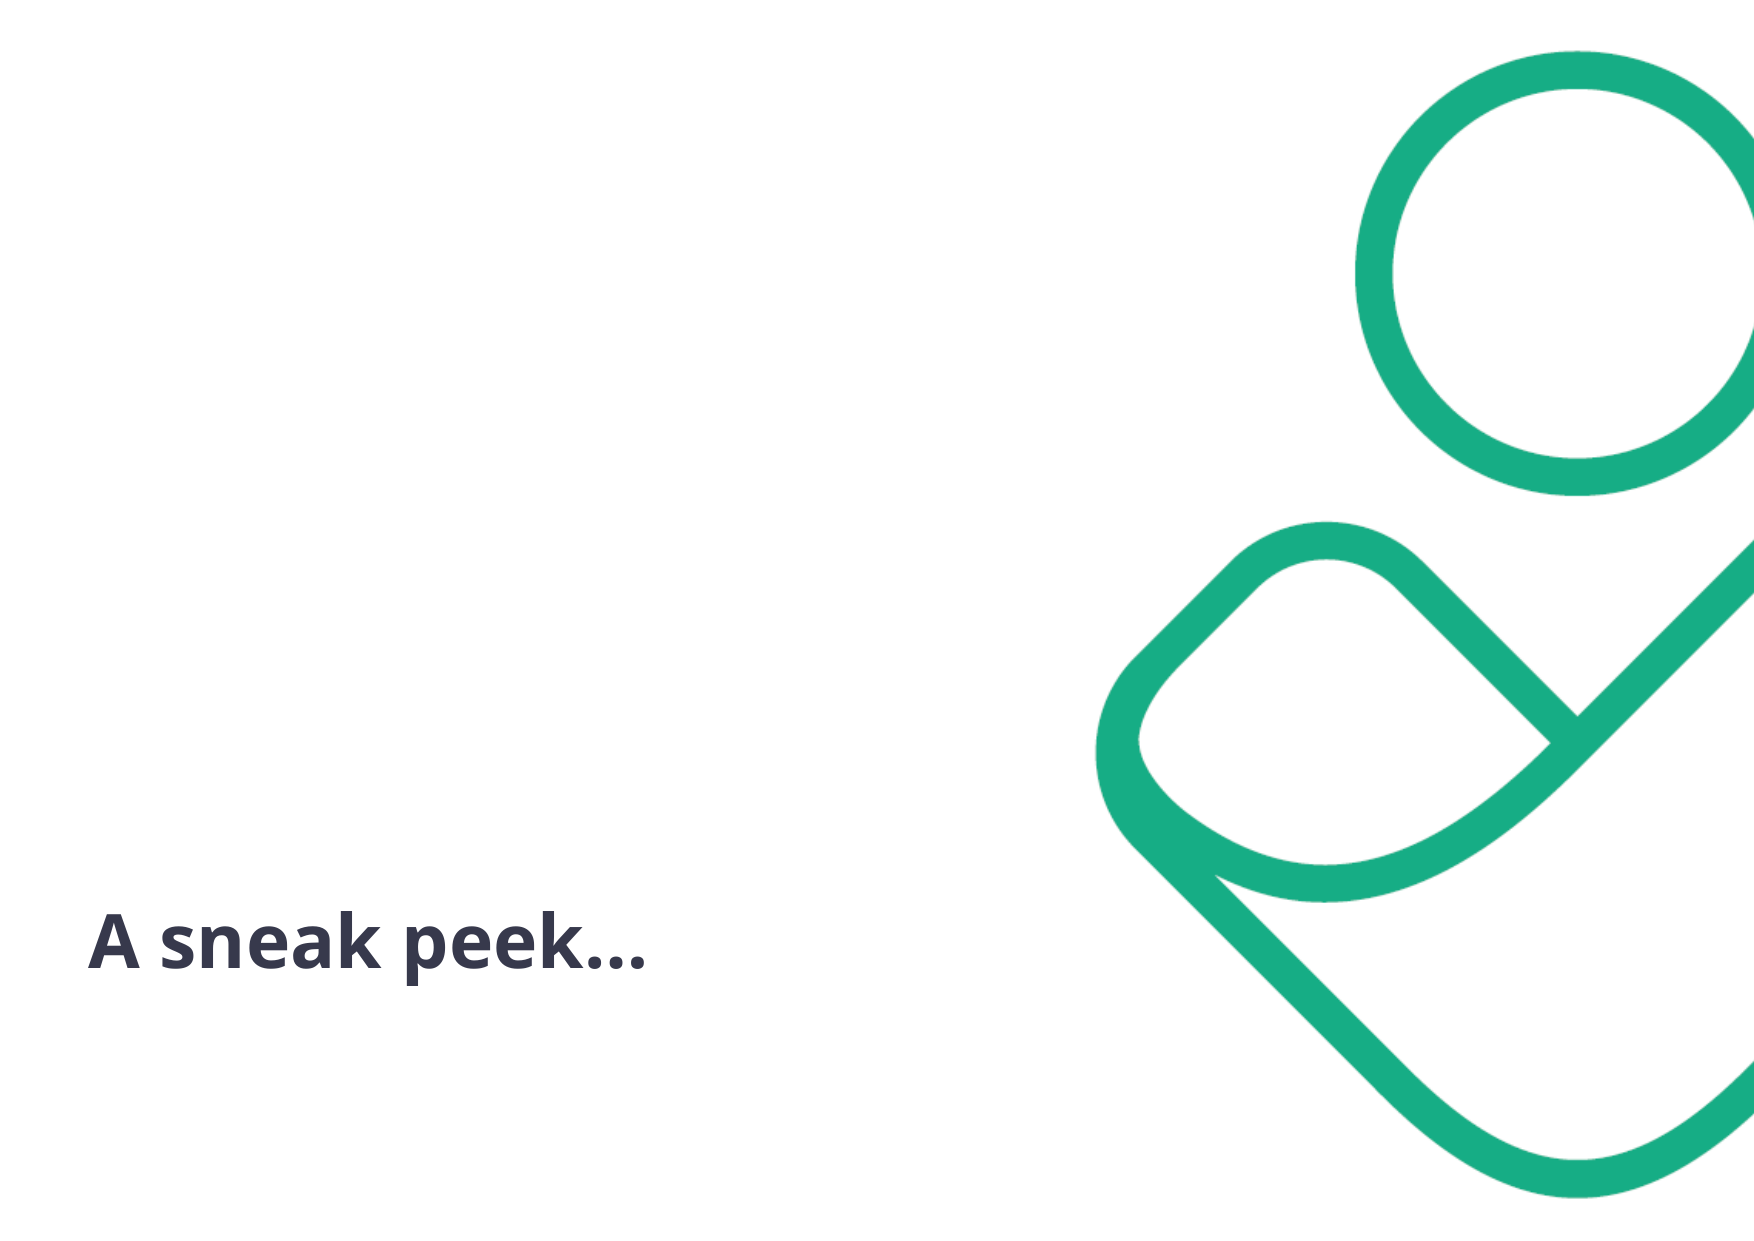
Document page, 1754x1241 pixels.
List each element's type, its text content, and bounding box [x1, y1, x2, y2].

list A sneak peek… [88, 903, 1128, 1146]
